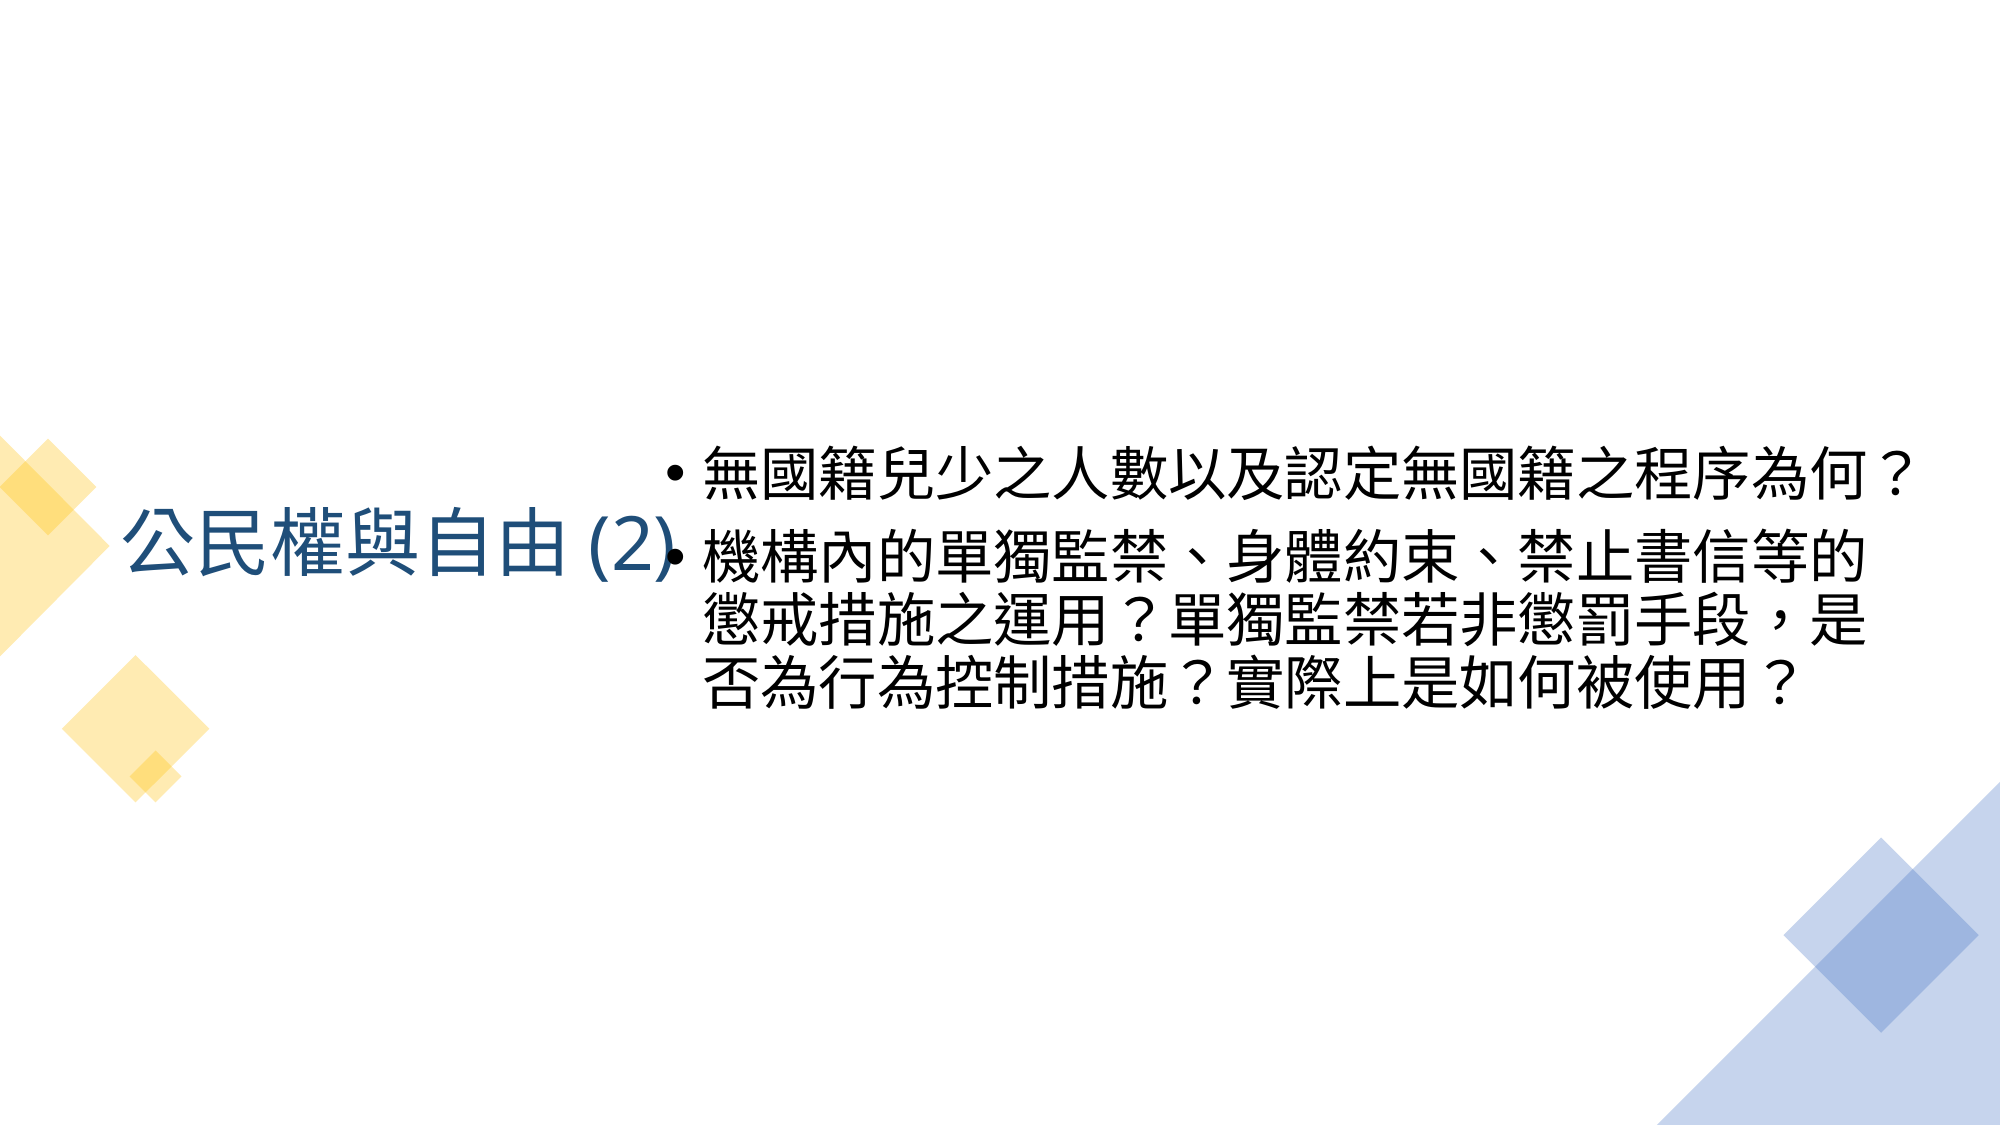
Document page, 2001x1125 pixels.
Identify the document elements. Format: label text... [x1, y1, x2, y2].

text_box [0, 0, 2000, 1125]
list 無國籍兒少之人數以及認定無國籍之程序為何？ 機構內的單獨監禁、身體約束、禁止書信等的懲戒措施之運用？單獨監禁若非懲罰手段，是否為行為控制措施？實際上是如何被使用？ [650, 105, 1895, 1057]
title 公民權與自由(2) [105, 101, 925, 990]
